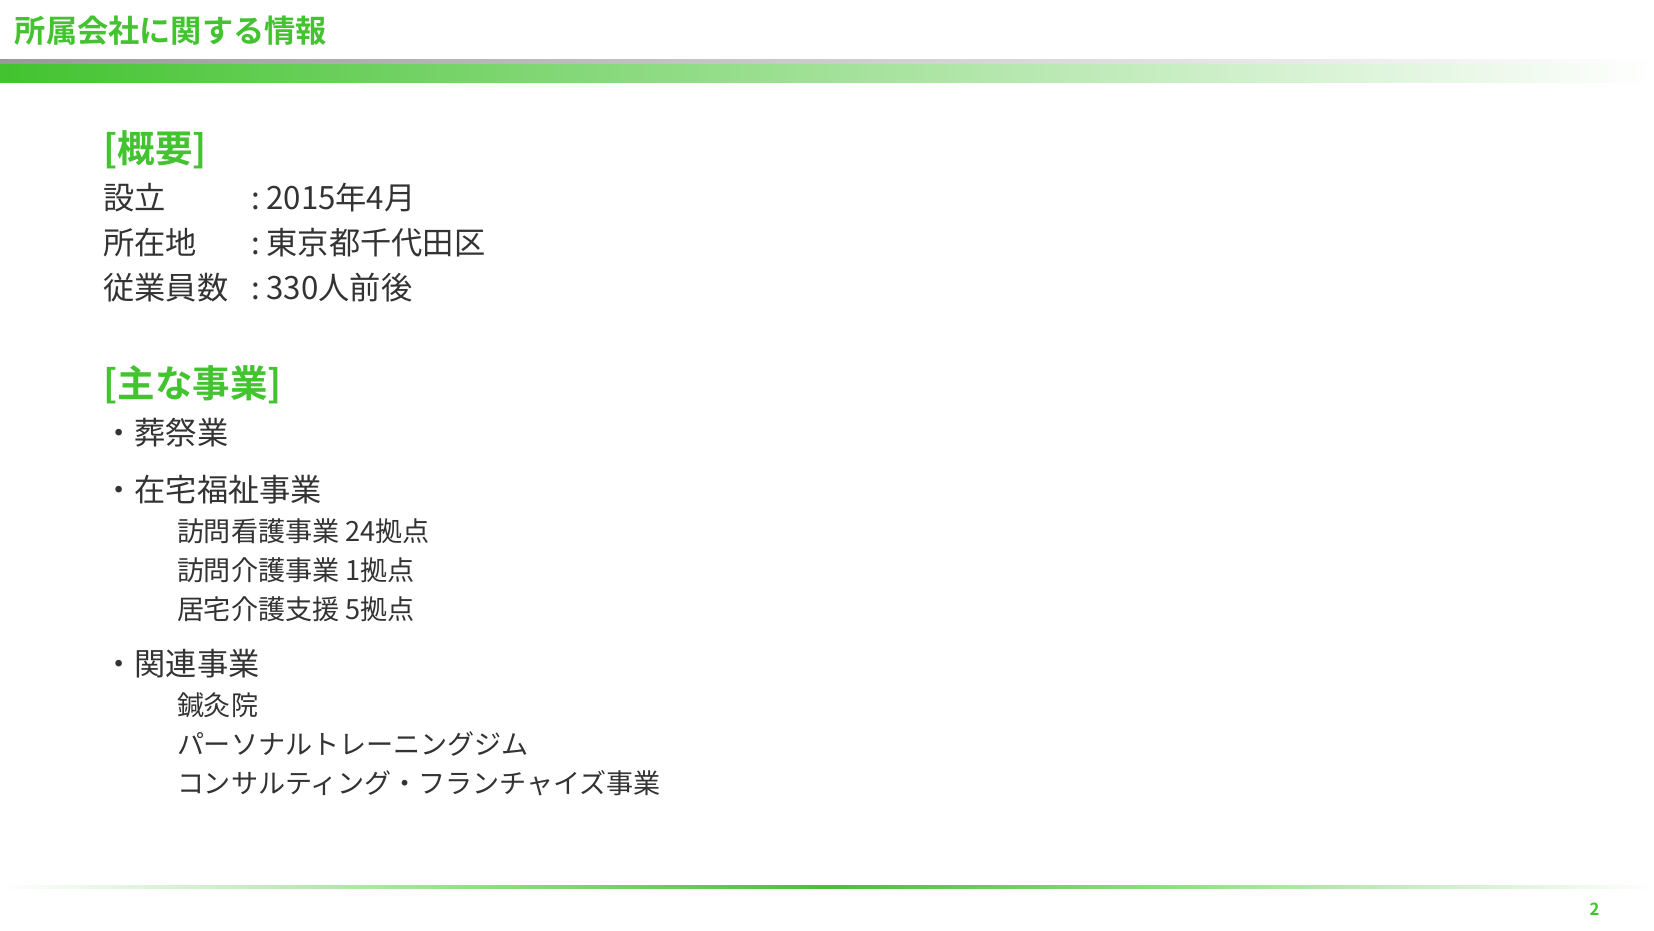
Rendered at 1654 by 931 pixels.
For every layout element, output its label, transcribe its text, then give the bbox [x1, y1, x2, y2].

text_box 所属会社に関する情報 [0, 0, 1376, 59]
text_box [0, 885, 1654, 889]
text_box [0, 59, 1654, 83]
text_box <番号> [1535, 888, 1654, 928]
text_box [概要] 設立 : 2015年4月 所在地 : 東京都千代田区 従業員数 : 330人前後 [主な事業] ・葬祭業 ・在宅福祉事業 訪問看護事業 24拠点 訪問介護事業 1拠点 居宅介護支援 5拠点 ・関連事業 鍼灸院 パーソナルトレーニングジム コンサルティング・フランチャイズ事業 [88, 111, 1465, 886]
